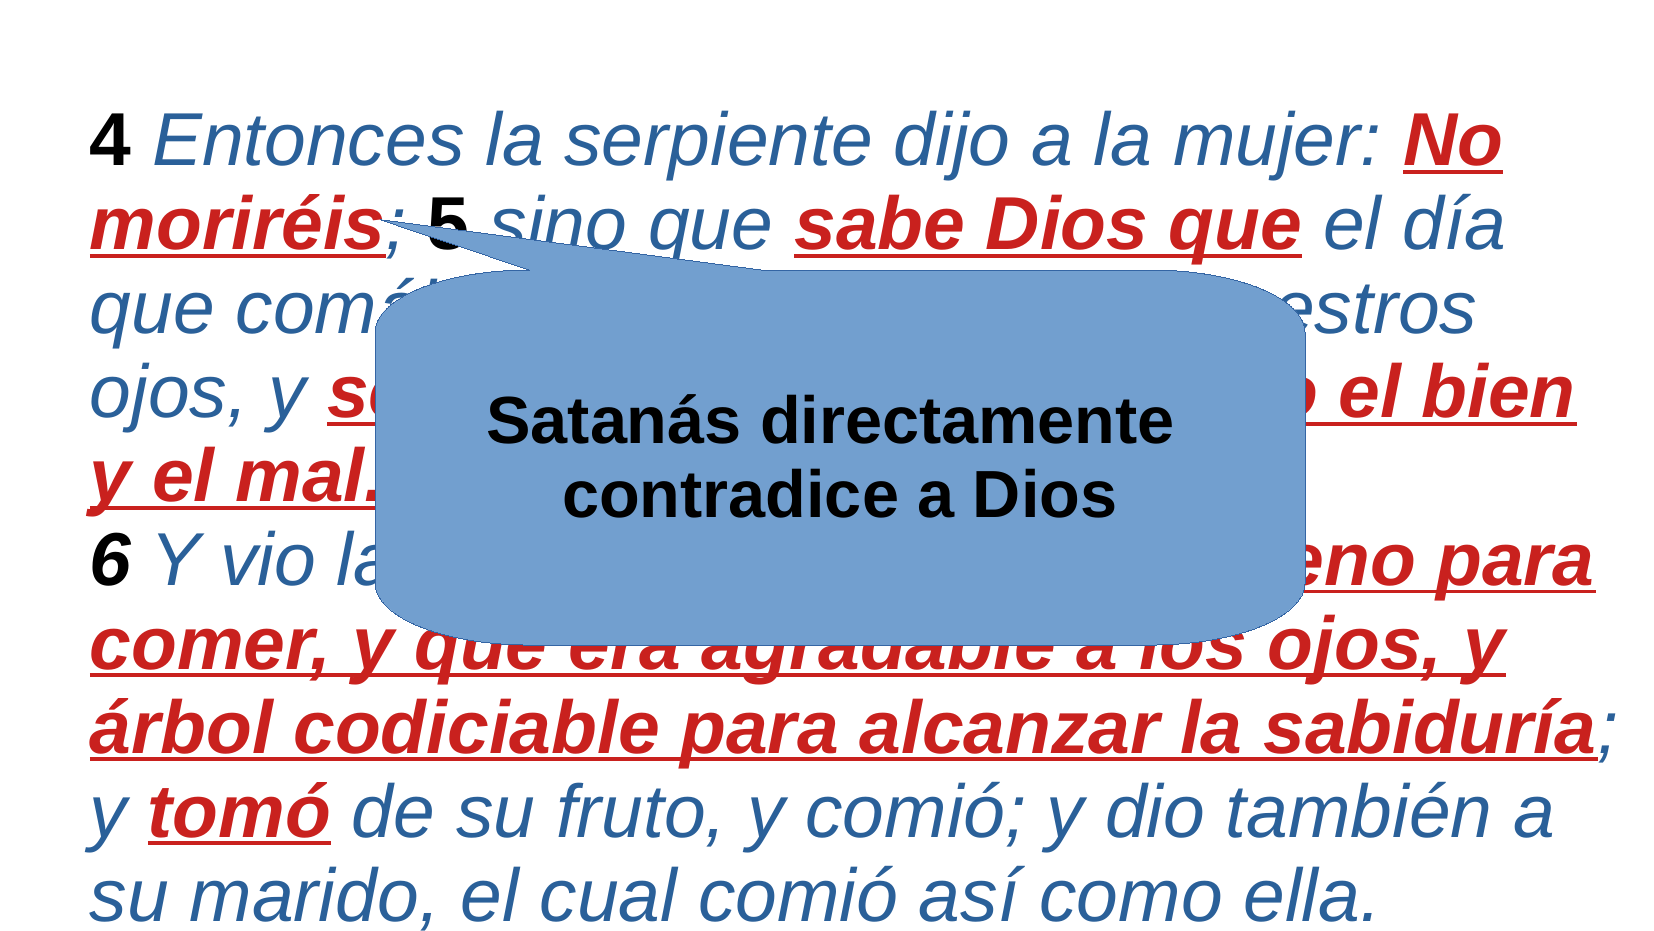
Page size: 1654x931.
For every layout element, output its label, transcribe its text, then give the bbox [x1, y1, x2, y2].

text_box Satanás directamente contradice a Dios [375, 219, 1306, 646]
text_box 4 Entonces la serpiente dijo a la mujer: No moriréis; 5 sino que sabe Dios que el día que comáis de él, serán abiertos vuestros ojos, y seréis como Dios, sabiendo el bien y el mal. 6 Y vio la mujer que el árbol era bueno para comer, y que era agradable a los ojos, y árbol codiciable para alcanzar la sabiduría; y tomó de su fruto, y comió; y dio también a su marido, el cual comió así como ella. [75, 90, 1636, 931]
